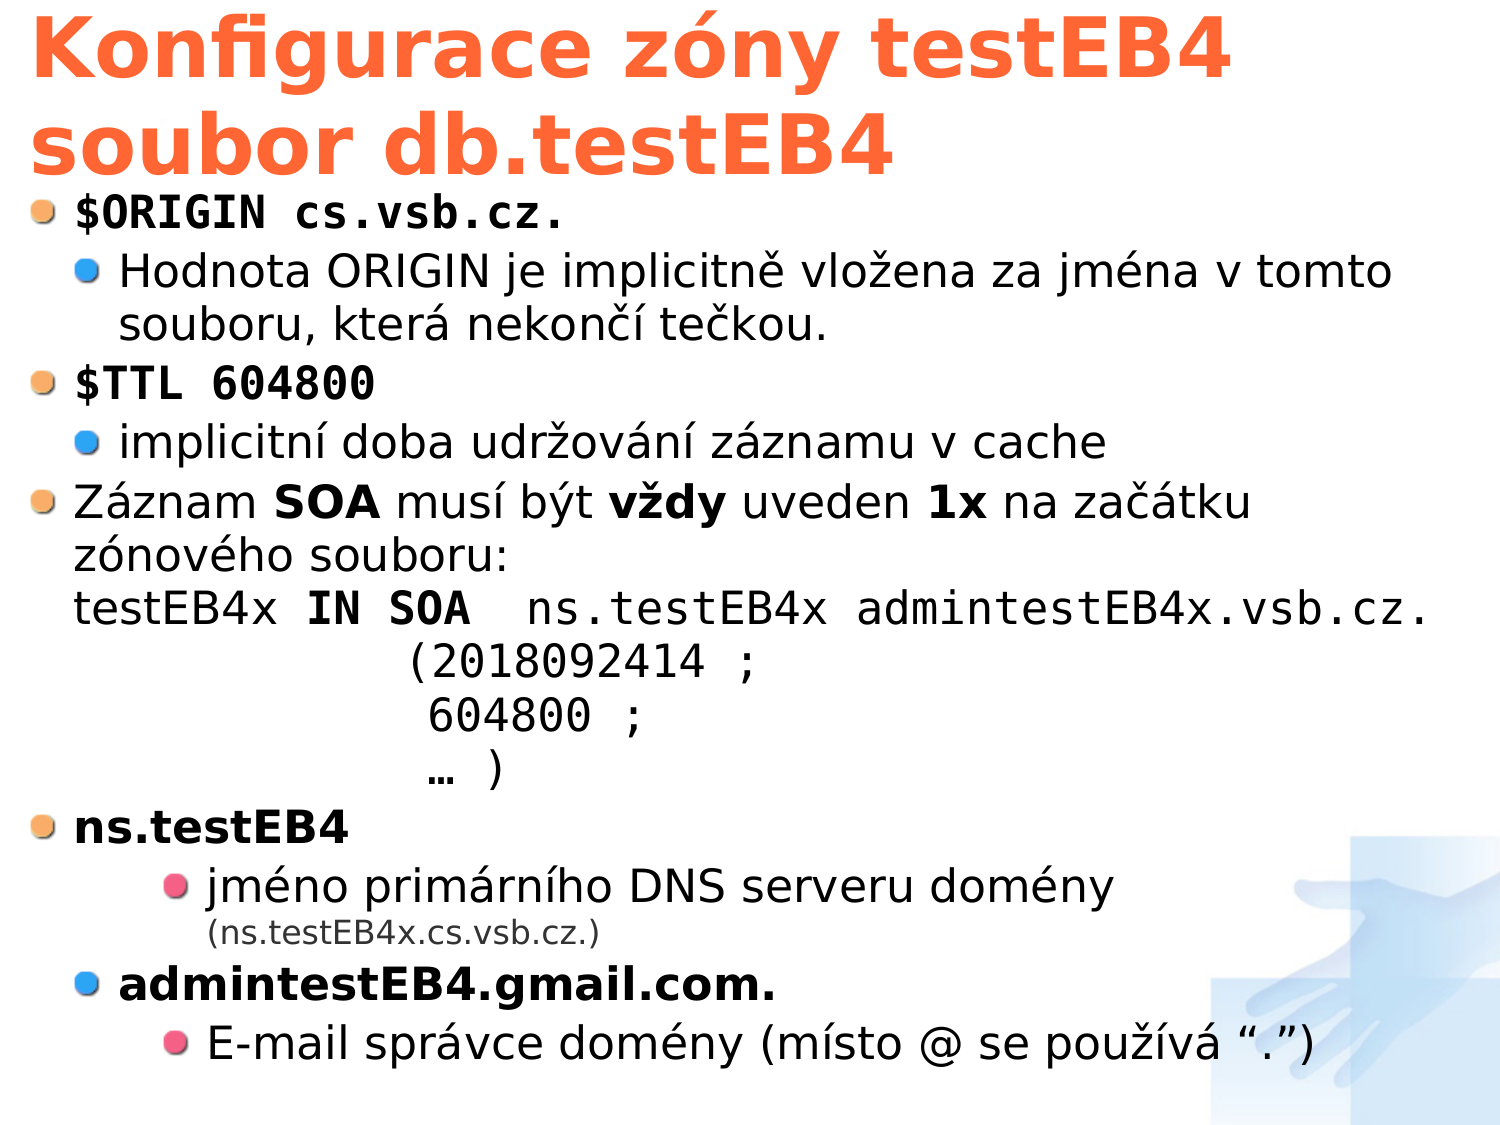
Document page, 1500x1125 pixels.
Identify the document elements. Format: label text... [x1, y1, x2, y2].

list $ORIGIN cs.vsb.cz. Hodnota ORIGIN je implicitně vložena za jména v tomto souboru, která nekončí tečkou. $TTL 604800 implicitní doba udržování záznamu v cache Záznam SOA musí být vždy uveden 1x na začátku zónového souboru: testEB4x IN SOA ns.testEB4x admintestEB4x.vsb.cz. (2018092414 ; 604800 ; … ) ns.testEB4 jméno primárního DNS serveru domény (ns.testEB4x.cs.vsb.cz.) admintestEB4.gmail.com. E-mail správce domény (místo @ se používá “.”) [29, 185, 1477, 1071]
title Konfigurace zóny testEB4 soubor db.testEB4 [29, 0, 1477, 185]
picture [0, 0, 1500, 1125]
